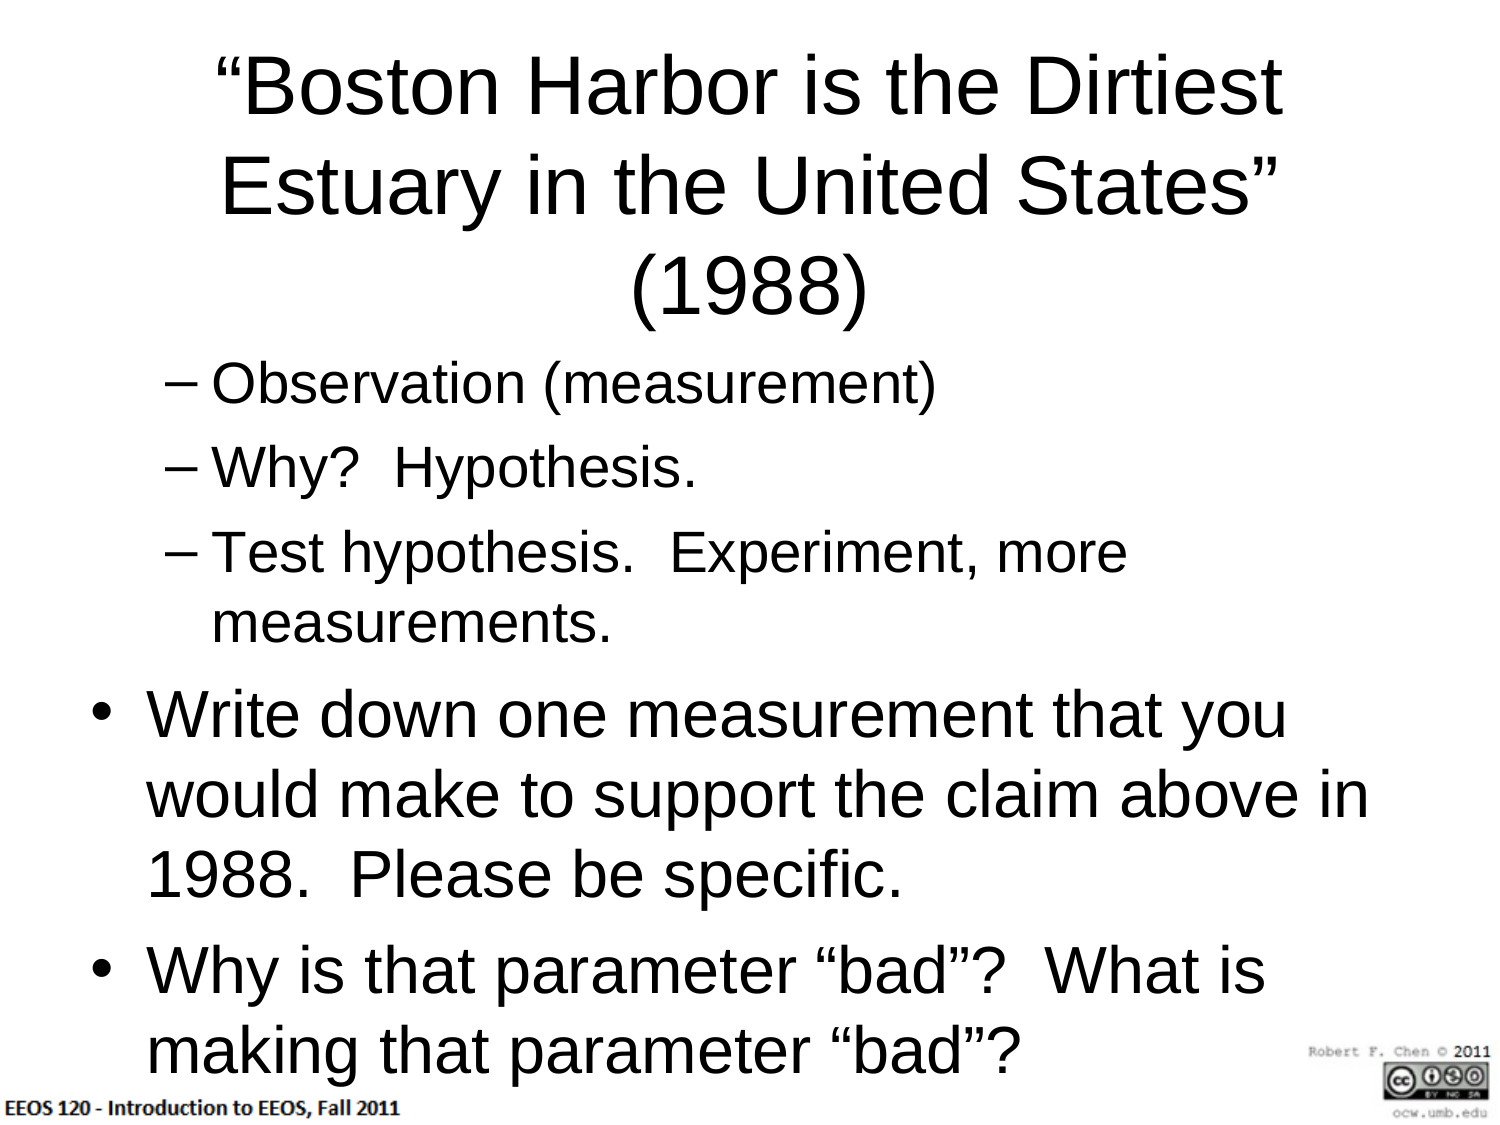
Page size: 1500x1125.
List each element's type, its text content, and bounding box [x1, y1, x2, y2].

picture [0, 1090, 405, 1125]
title “Boston Harbor is the Dirtiest Estuary in the United States” (1988) [75, 23, 1426, 337]
picture [1301, 1040, 1500, 1125]
list Observation (measurement) Why? Hypothesis. Test hypothesis. Experiment, more measurements. Write down one measurement that you would make to support the claim above in 1988. Please be specific. Why is that parameter “bad”? What is making that parameter “bad”? [75, 337, 1426, 1125]
